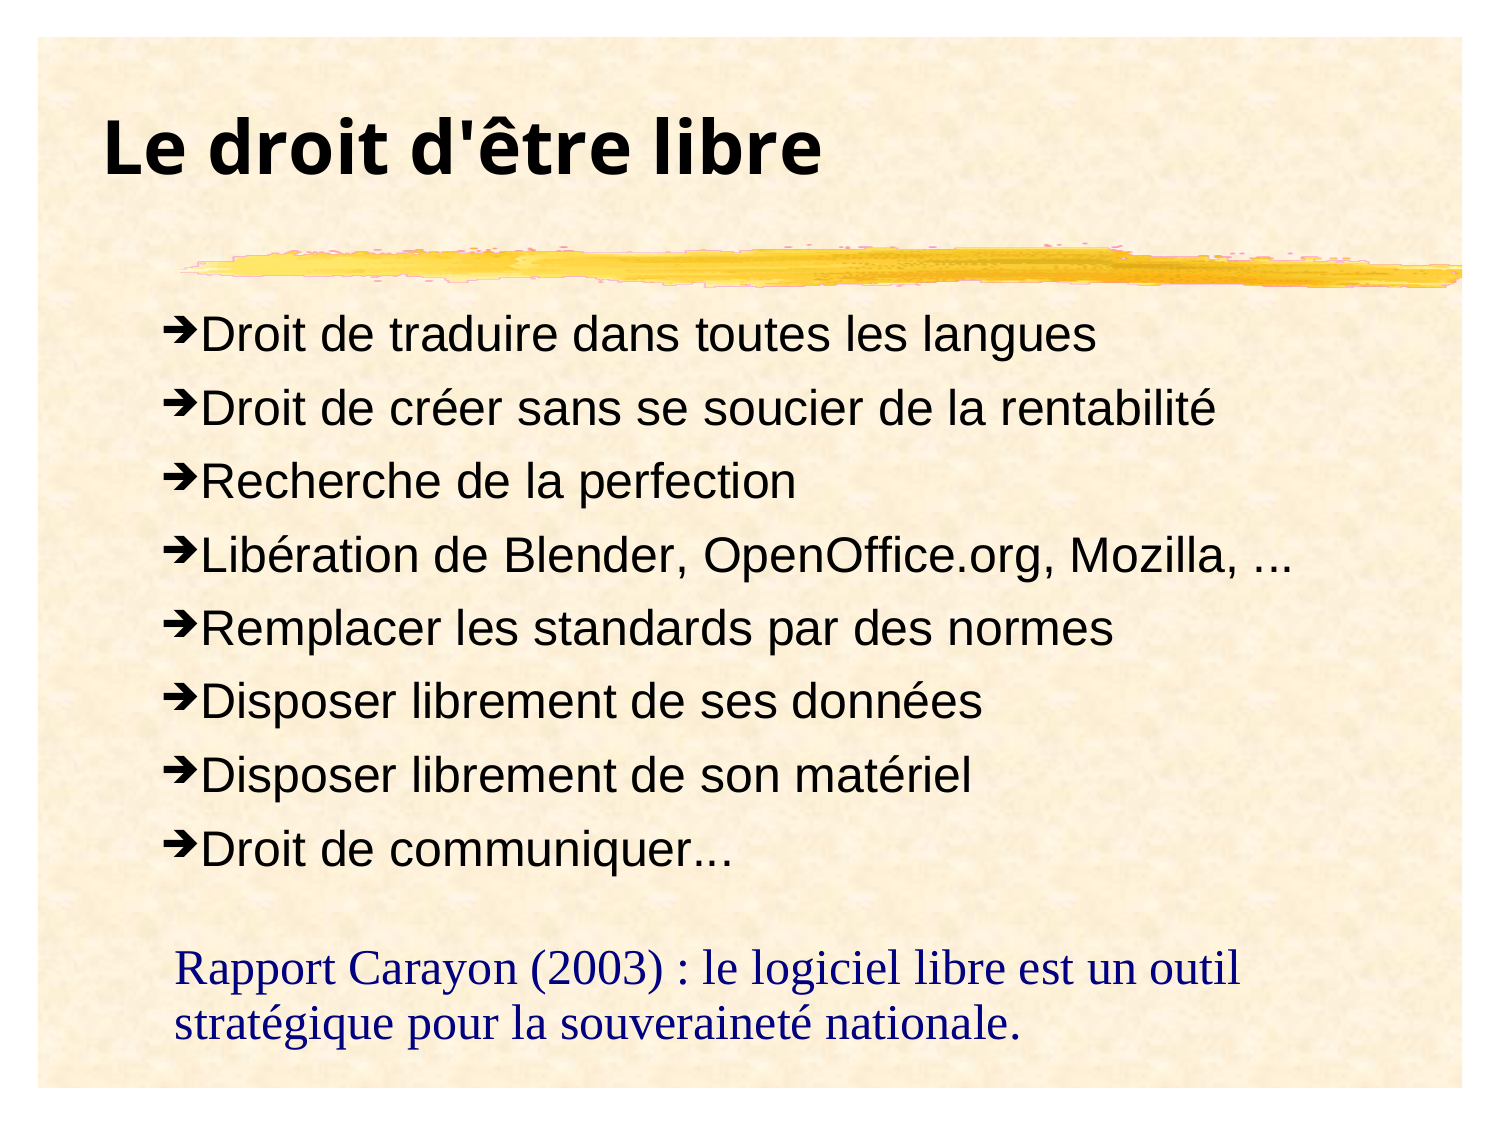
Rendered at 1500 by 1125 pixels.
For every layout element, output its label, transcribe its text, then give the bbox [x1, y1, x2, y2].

title Le droit d'être libre [101, 39, 1312, 253]
text_box Droit de traduire dans toutes les langues Droit de créer sans se soucier de la rentabilité Recherche de la perfection Libération de Blender, OpenOffice.org, Mozilla, ... Remplacer les standards par des normes Disposer librement de ses données Disposer librement de son matériel Droit de communiquer... [160, 306, 1372, 927]
text_box Rapport Carayon (2003) : le logiciel libre est un outil stratégique pour la souveraineté nationale. [104, 939, 1410, 1061]
picture [37, 37, 1463, 1088]
